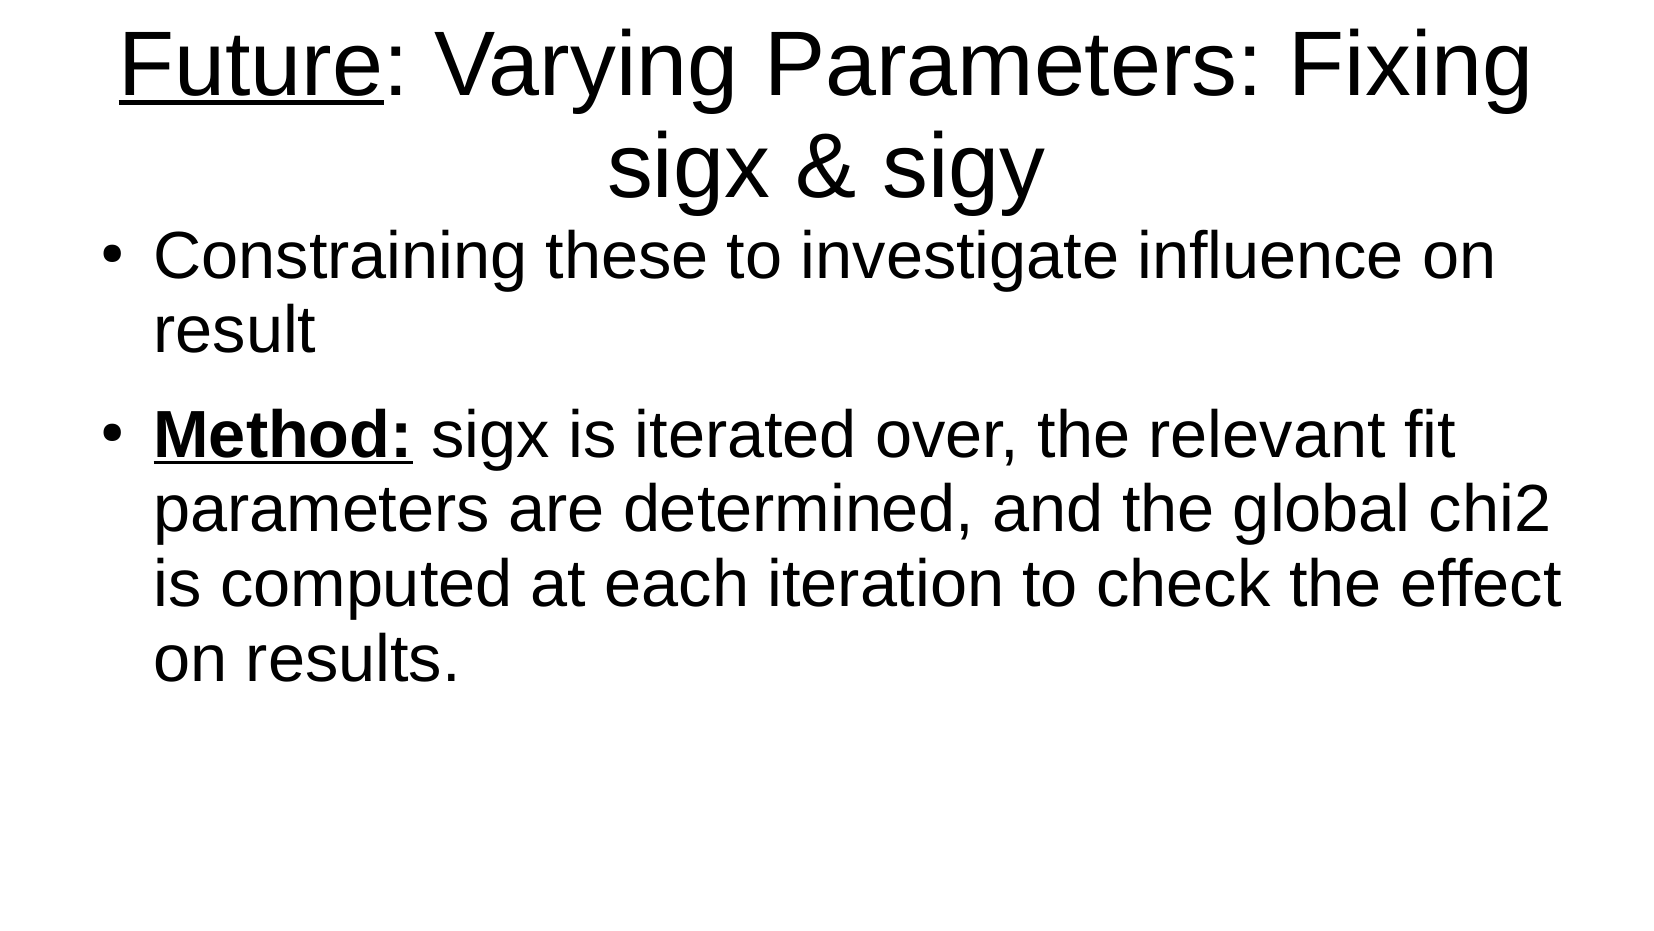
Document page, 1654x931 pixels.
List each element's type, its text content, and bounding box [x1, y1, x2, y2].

title Future: Varying Parameters: Fixing sigx & sigy [82, 12, 1571, 217]
list Constraining these to investigate influence on result Method: sigx is iterated over, the relevant fit parameters are determined, and the global chi2 is computed at each iteration to check the effect on results. [82, 217, 1571, 758]
